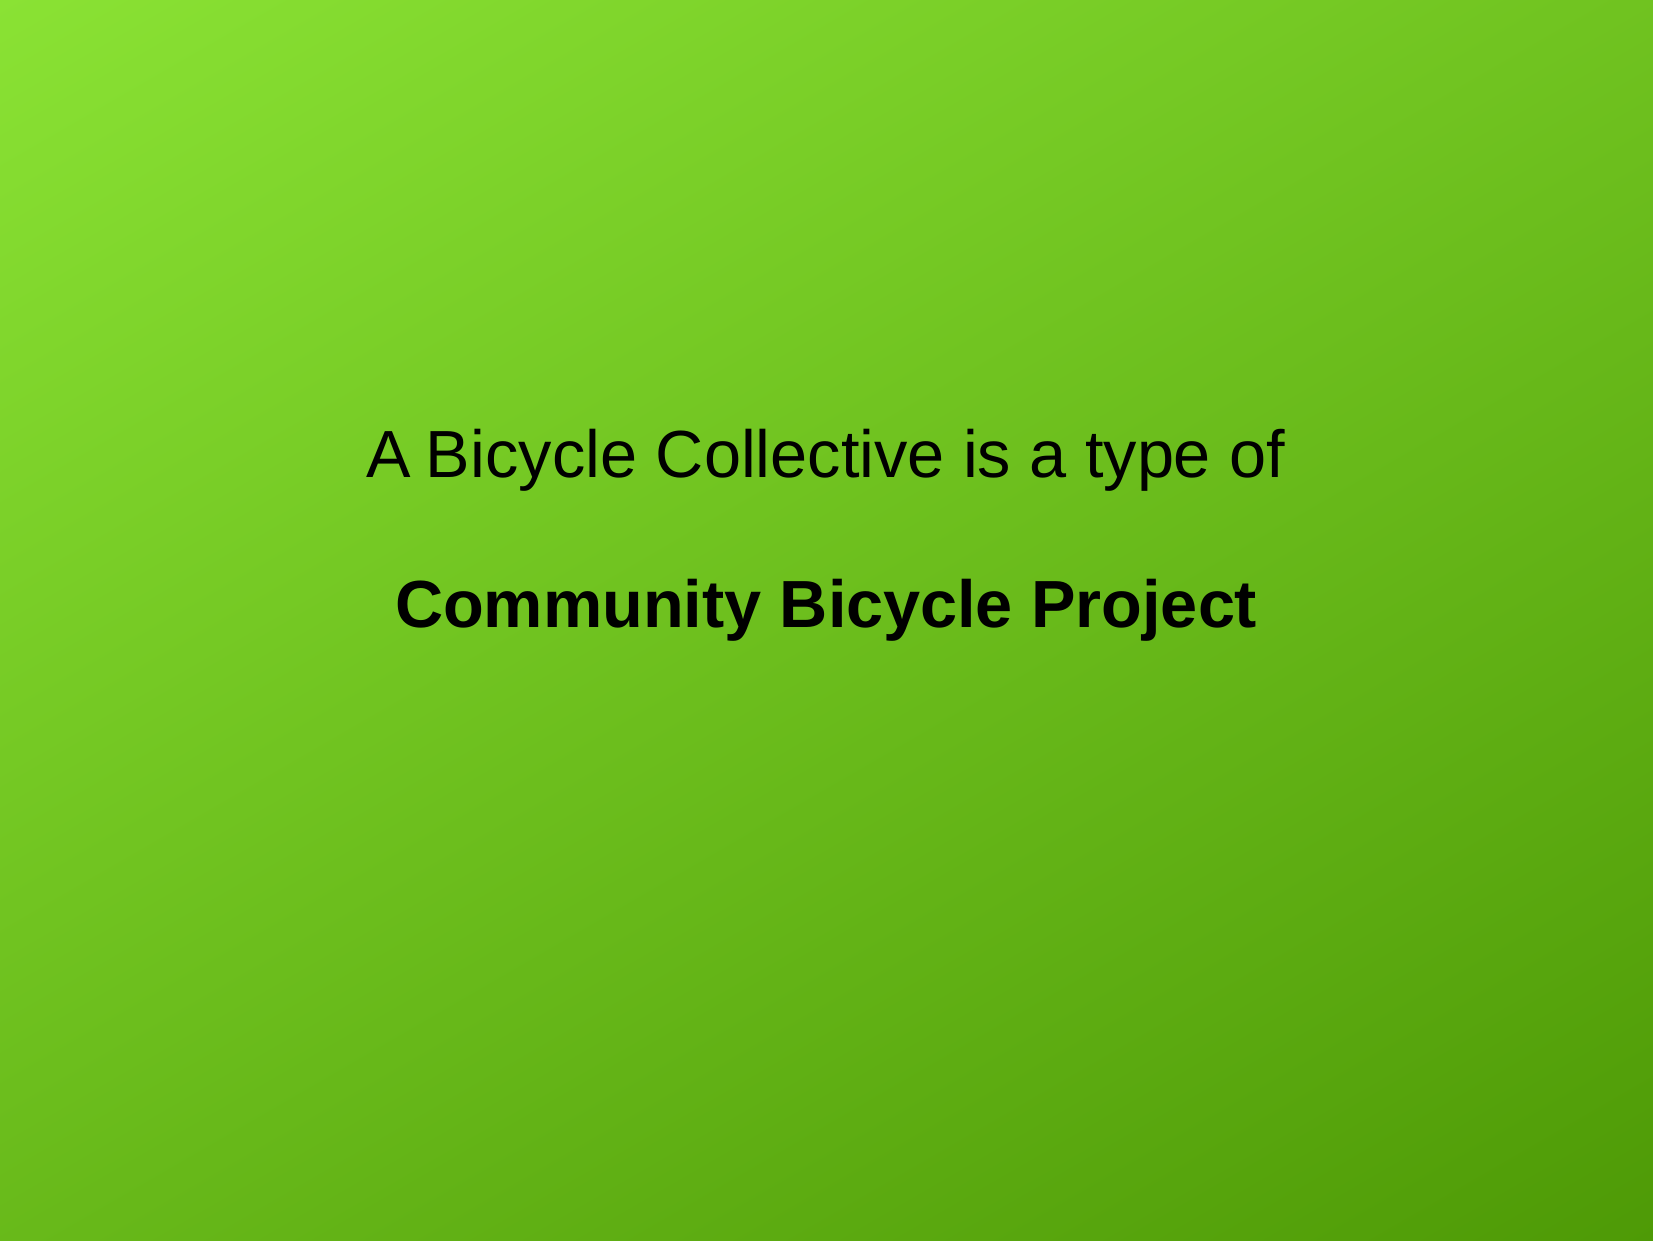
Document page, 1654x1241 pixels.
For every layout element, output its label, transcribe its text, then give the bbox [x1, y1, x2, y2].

subtitle A Bicycle Collective is a type of Community Bicycle Project [82, 49, 1571, 1010]
